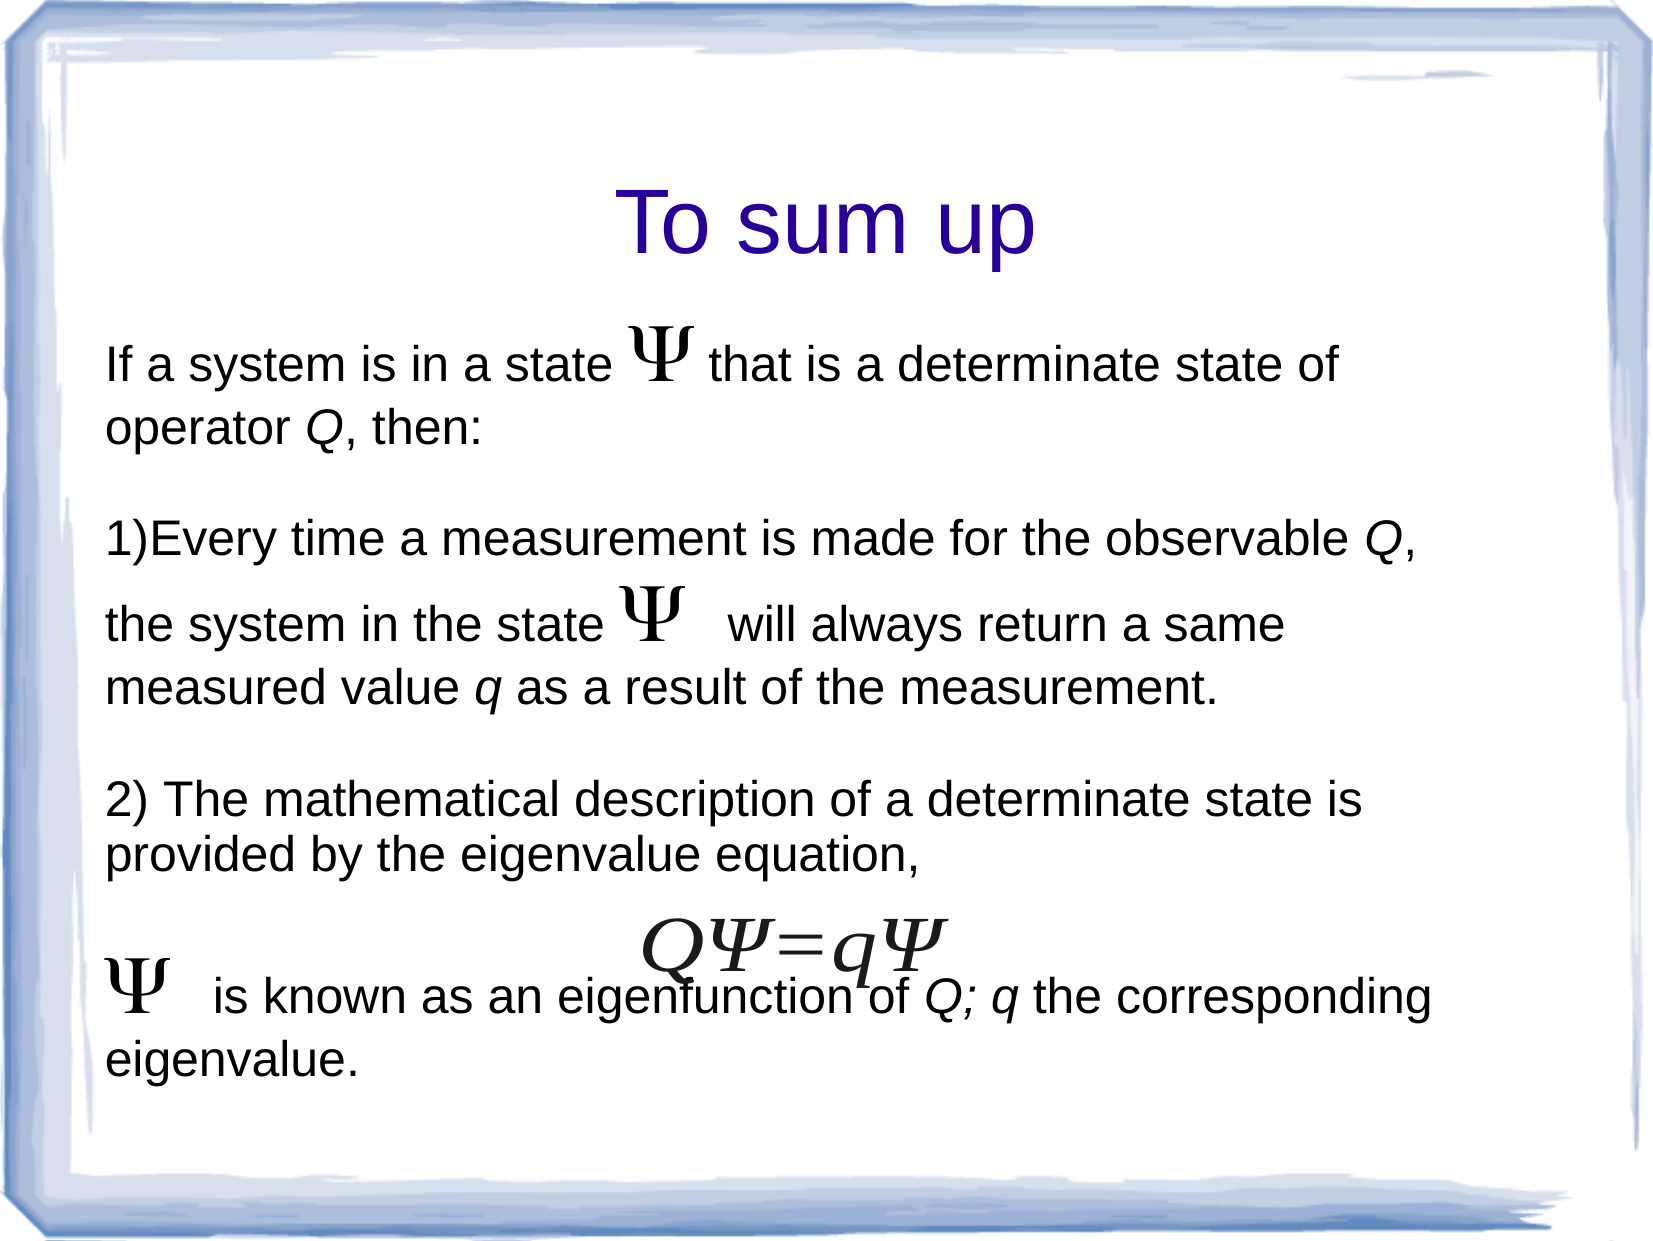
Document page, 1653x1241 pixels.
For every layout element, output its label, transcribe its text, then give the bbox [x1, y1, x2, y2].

chart [615, 901, 984, 990]
title To sum up [82, 120, 1570, 327]
text_box If a system is in a state Y that is a determinate state of operator Q, then: Every time a measurement is made for the observable Q, the system in the state Y will always return a same measured value q as a result of the measurement. 2) The mathematical description of a determinate state is provided by the eigenvalue equation, Y is known as an eigenfunction of Q; q the corresponding eigenvalue. [90, 299, 1501, 1095]
picture [0, 0, 1653, 1241]
